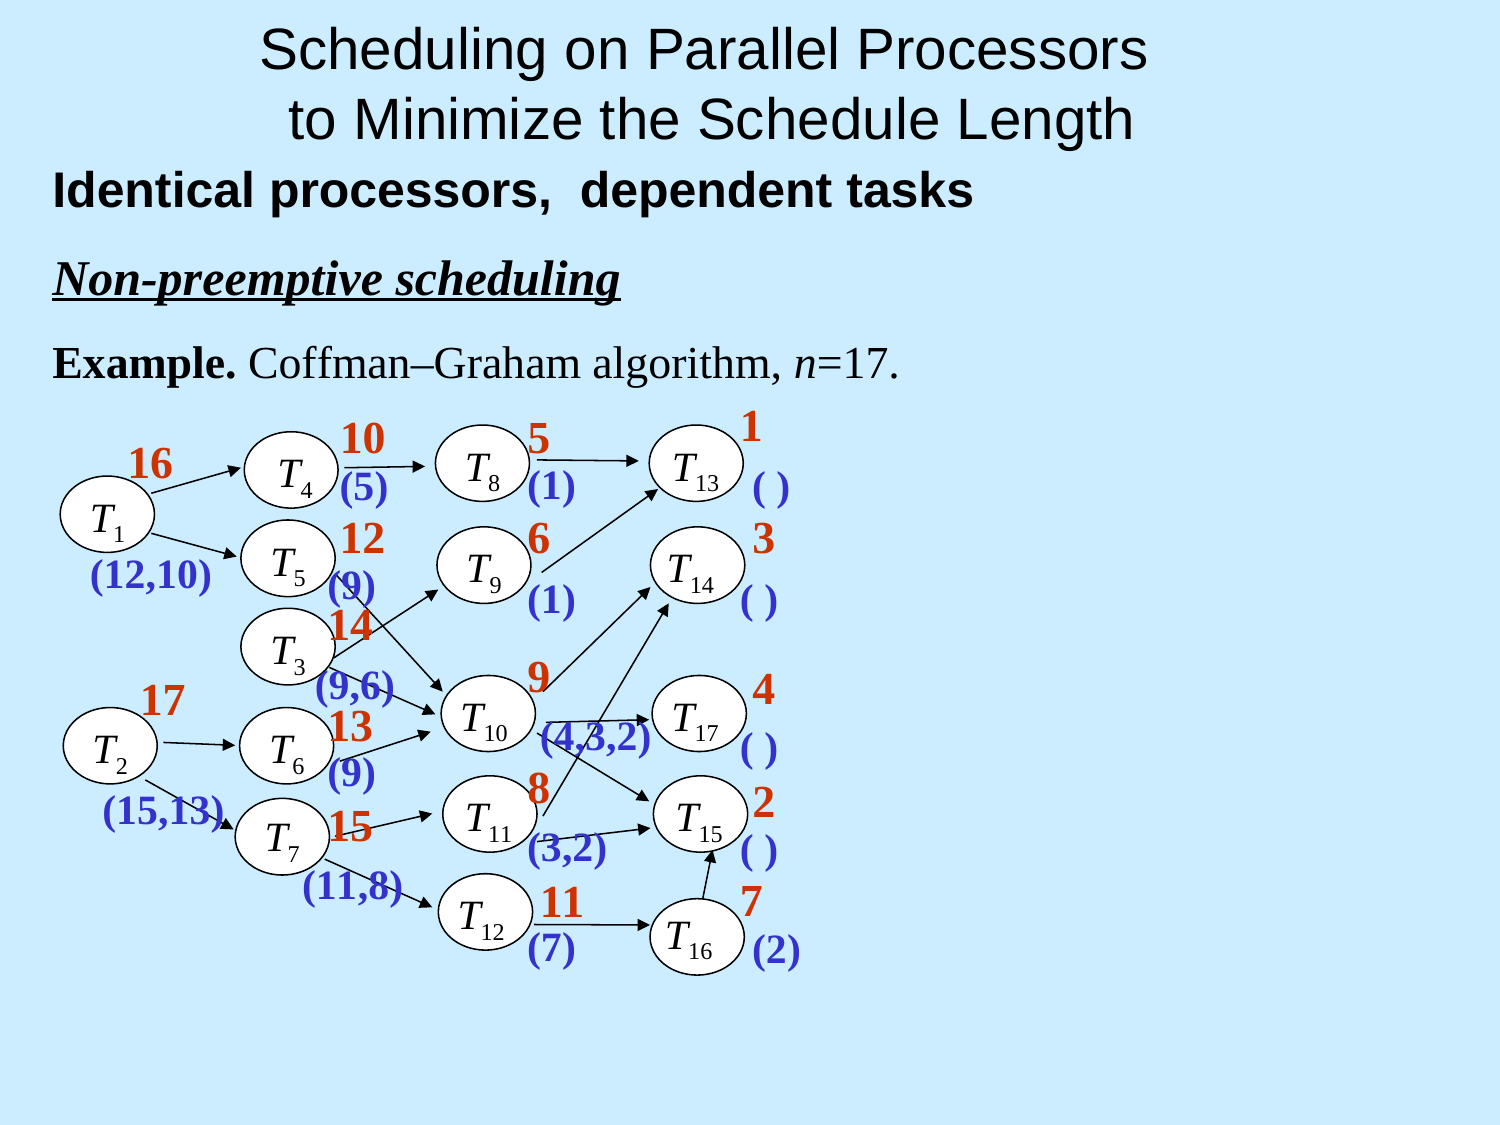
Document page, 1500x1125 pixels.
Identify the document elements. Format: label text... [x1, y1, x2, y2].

text_box [649, 442, 657, 485]
text_box (11,8) [287, 849, 426, 912]
text_box T8 [450, 431, 512, 493]
text_box T7 [249, 802, 312, 864]
text_box [668, 595, 724, 604]
text_box 16 [112, 425, 226, 487]
text_box [262, 519, 314, 526]
text_box [235, 837, 287, 876]
text_box [240, 530, 255, 586]
text_box 6 [512, 500, 588, 562]
text_box [671, 844, 724, 853]
text_box [437, 435, 450, 491]
text_box 3 [737, 500, 813, 562]
text_box [265, 431, 317, 438]
text_box (12,10) [75, 538, 238, 601]
text_box 9 [512, 638, 588, 701]
text_box T6 [254, 714, 312, 775]
text_box T15 [660, 782, 737, 844]
text_box [457, 425, 508, 431]
text_box T9 [451, 533, 538, 595]
text_box [82, 476, 112, 482]
text_box T4 [262, 438, 324, 500]
text_box [240, 619, 255, 674]
text_box [688, 744, 724, 752]
text_box 2 [737, 763, 813, 826]
text_box Identical processors, dependent tasks [37, 149, 1500, 226]
text_box (9) [312, 749, 426, 787]
text_box [674, 775, 727, 782]
text_box 5 [512, 399, 588, 462]
text_box 13 [312, 687, 426, 749]
text_box (1) [512, 563, 625, 626]
text_box [151, 726, 158, 765]
text_box [459, 873, 512, 880]
text_box T3 [255, 615, 338, 677]
text_box T11 [450, 782, 512, 844]
text_box [258, 588, 312, 597]
text_box [453, 493, 512, 502]
text_box 1 [725, 387, 801, 449]
text_box T17 [656, 682, 737, 744]
text_box 12 [324, 500, 438, 562]
text_box [151, 499, 155, 529]
text_box [259, 677, 299, 685]
text_box [672, 526, 724, 533]
text_box [239, 718, 254, 774]
text_box [244, 440, 321, 509]
title Scheduling on Parallel Processors to Minimize the Schedule Length [0, 0, 1463, 175]
text_box [63, 718, 77, 773]
text_box (7) [512, 912, 625, 974]
text_box 14 [312, 587, 426, 649]
text_box [441, 698, 445, 729]
text_box (2) [737, 913, 850, 976]
text_box [276, 775, 312, 784]
text_box [460, 744, 517, 752]
text_box (5) [324, 451, 438, 500]
text_box ( ) [737, 451, 850, 513]
text_box T1 [75, 482, 151, 538]
text_box T14 [651, 533, 751, 595]
text_box [260, 707, 312, 714]
text_box [458, 526, 510, 533]
text_box [660, 961, 734, 976]
text_box [666, 493, 726, 502]
text_box Example. Coffman–Graham algorithm, n=17. [37, 324, 1500, 396]
text_box Non-preemptive scheduling [37, 237, 1500, 313]
text_box ( ) [724, 813, 838, 876]
text_box T5 [255, 526, 324, 588]
text_box 10 [324, 399, 426, 462]
text_box (9) [312, 549, 426, 587]
text_box [276, 798, 303, 802]
text_box [671, 425, 722, 431]
text_box ( ) [724, 712, 838, 774]
text_box [84, 707, 124, 714]
text_box 11 [524, 863, 638, 926]
text_box 15 [312, 787, 426, 849]
text_box 4 [737, 651, 813, 713]
text_box [454, 595, 512, 604]
text_box T13 [657, 431, 738, 493]
text_box [653, 794, 660, 834]
text_box [436, 537, 451, 593]
text_box (3,2) [512, 812, 625, 874]
text_box (9,6) [299, 650, 413, 712]
text_box [261, 608, 312, 615]
text_box 7 [725, 862, 801, 924]
text_box ( ) [724, 563, 838, 626]
text_box T2 [77, 714, 151, 775]
text_box [442, 793, 450, 835]
text_box (4,3,2) [525, 701, 688, 763]
text_box T12 [442, 880, 524, 942]
text_box T16 [650, 899, 737, 961]
text_box (1) [512, 450, 625, 512]
text_box T10 [445, 682, 525, 744]
text_box [438, 897, 442, 927]
text_box 17 [124, 662, 238, 724]
text_box [460, 844, 512, 853]
text_box [60, 486, 75, 542]
text_box [456, 942, 512, 951]
text_box [461, 675, 512, 682]
text_box (9) [348, 574, 354, 586]
text_box 8 [512, 750, 588, 812]
text_box (15,13) [87, 774, 276, 837]
text_box [672, 675, 726, 682]
text_box [464, 775, 512, 782]
